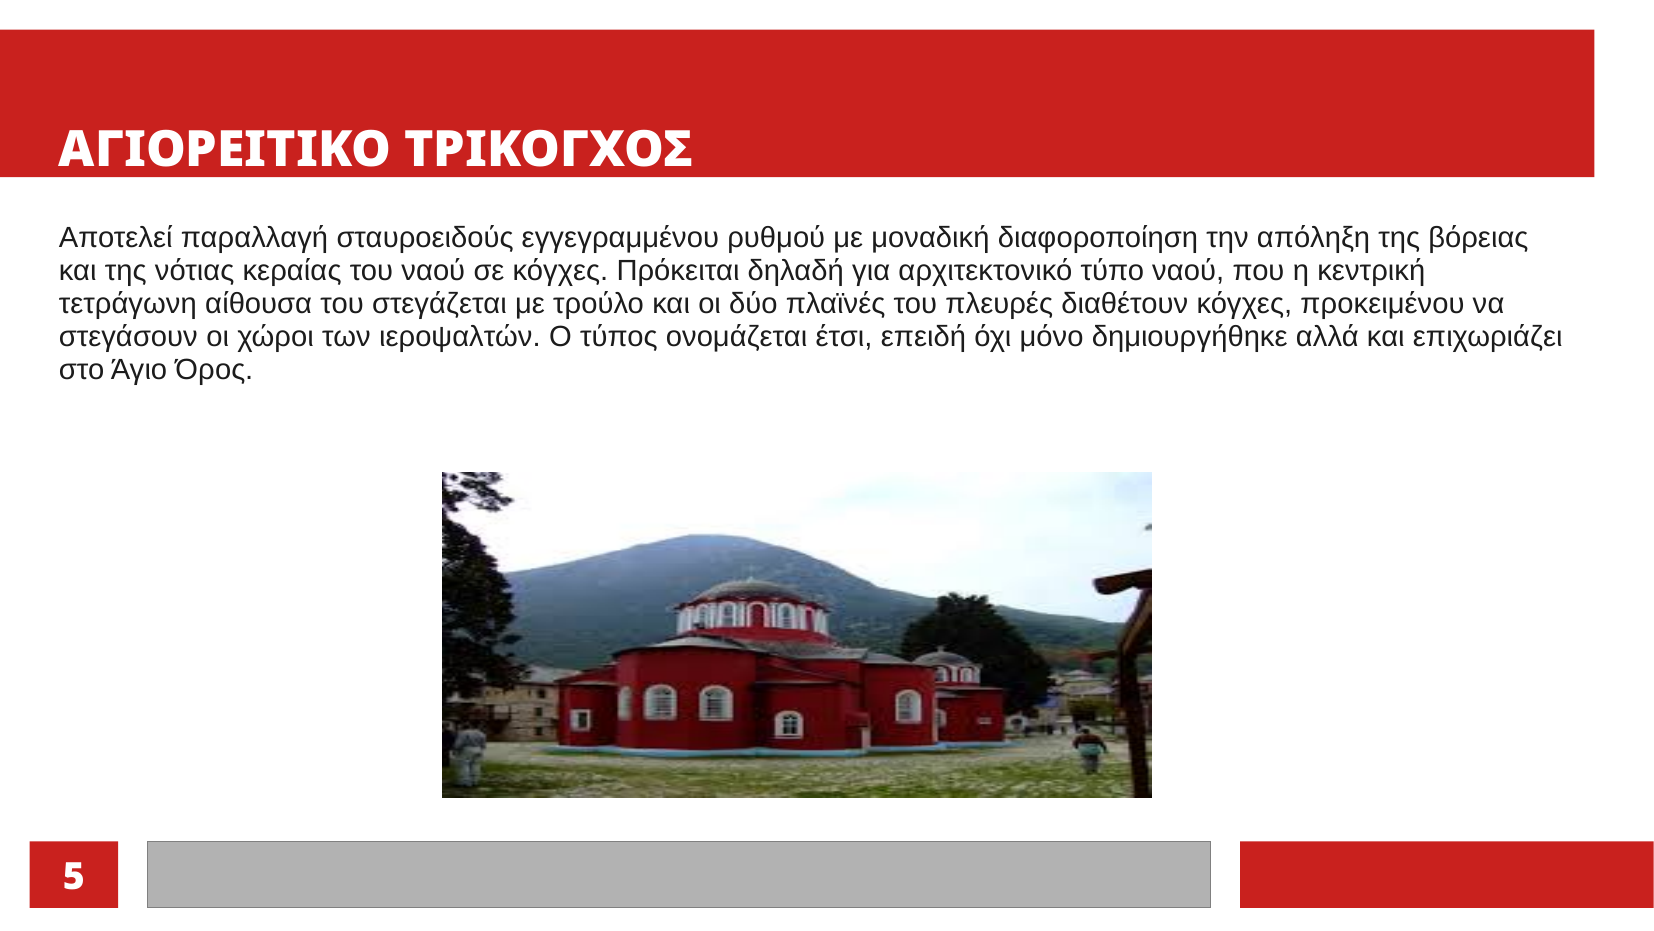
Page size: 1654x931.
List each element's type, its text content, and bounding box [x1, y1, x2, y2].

subtitle Αποτελεί παραλλαγή σταυροειδούς εγγεγραμμένου ρυθμού με μοναδική διαφοροποίηση την απόληξη της βόρειας και της νότιας κεραίας του ναού σε κόγχες. Πρόκειται δηλαδή για αρχιτεκτονικό τύπο ναού, που η κεντρική τετράγωνη αίθουσα του στεγάζεται με τρούλο και οι δύο πλαϊνές του πλευρές διαθέτουν κόγχες, προκειμένου να στεγάσουν οι χώροι των ιεροψαλτών. Ο τύπος ονομάζεται έτσι, επειδή όχι μόνο δημιουργήθηκε αλλά και επιχωριάζει στο Άγιο Όρος. [59, 221, 1565, 798]
title ΑΓΙΟΡΕΙΤΙΚΟ ΤΡΙΚΟΓΧΟΣ [59, 44, 1595, 163]
